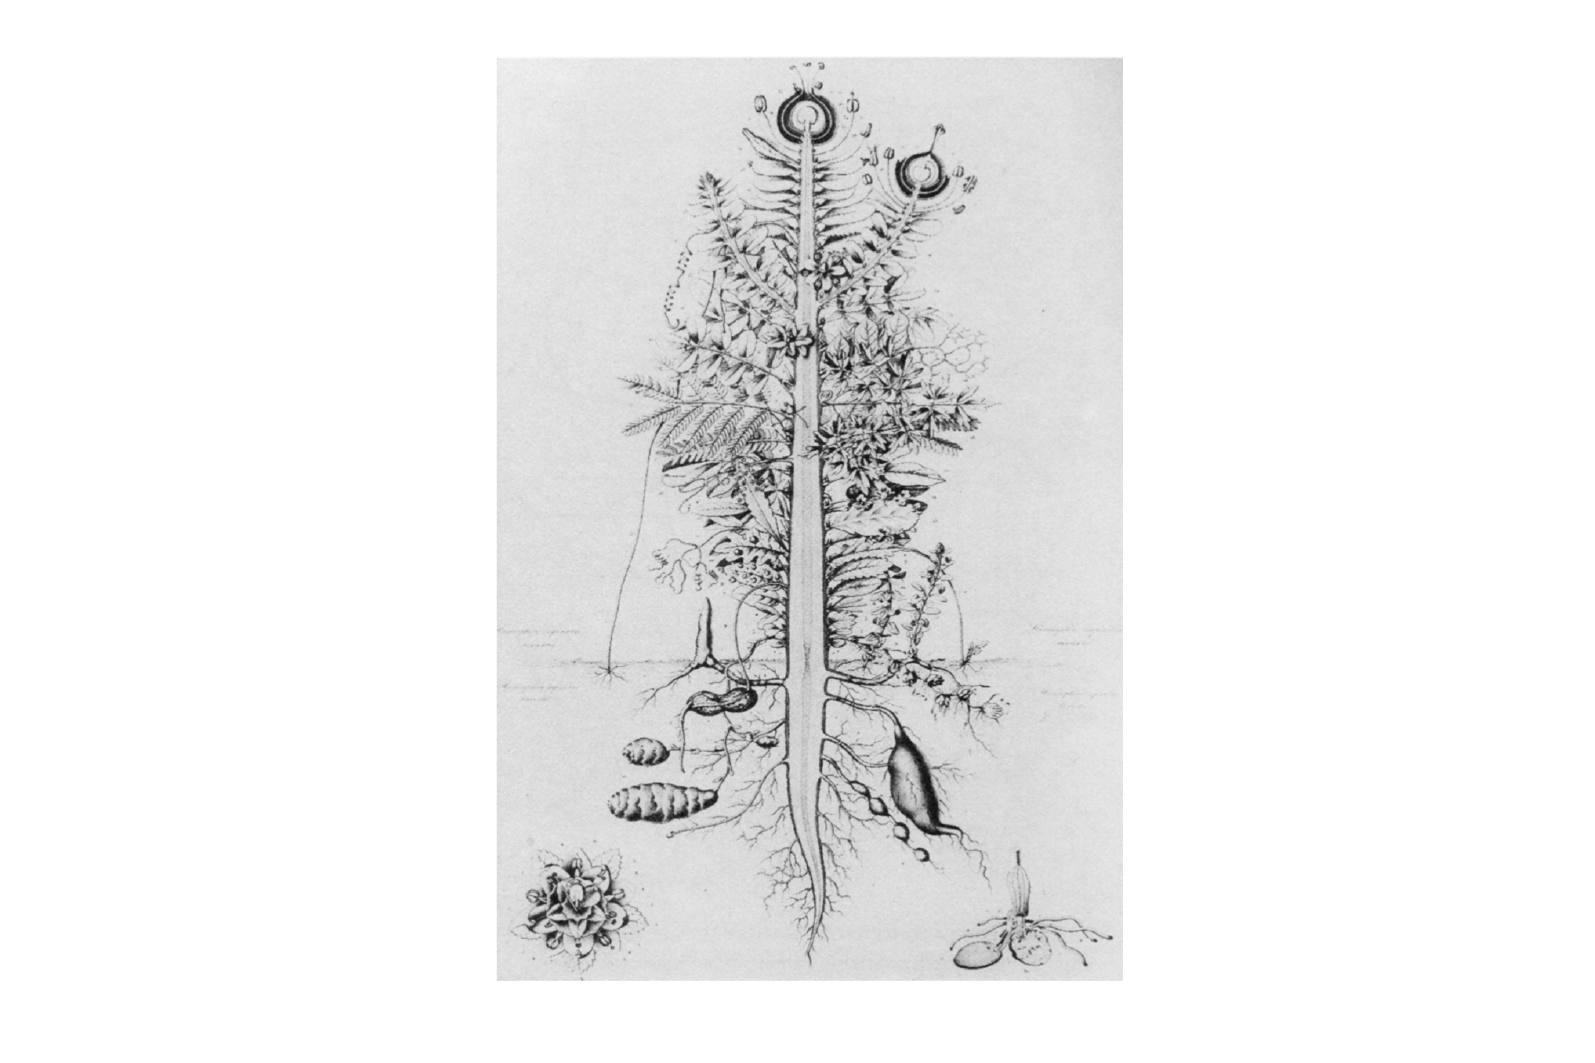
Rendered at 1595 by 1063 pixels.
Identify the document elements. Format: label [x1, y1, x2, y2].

picture [496, 56, 1123, 981]
